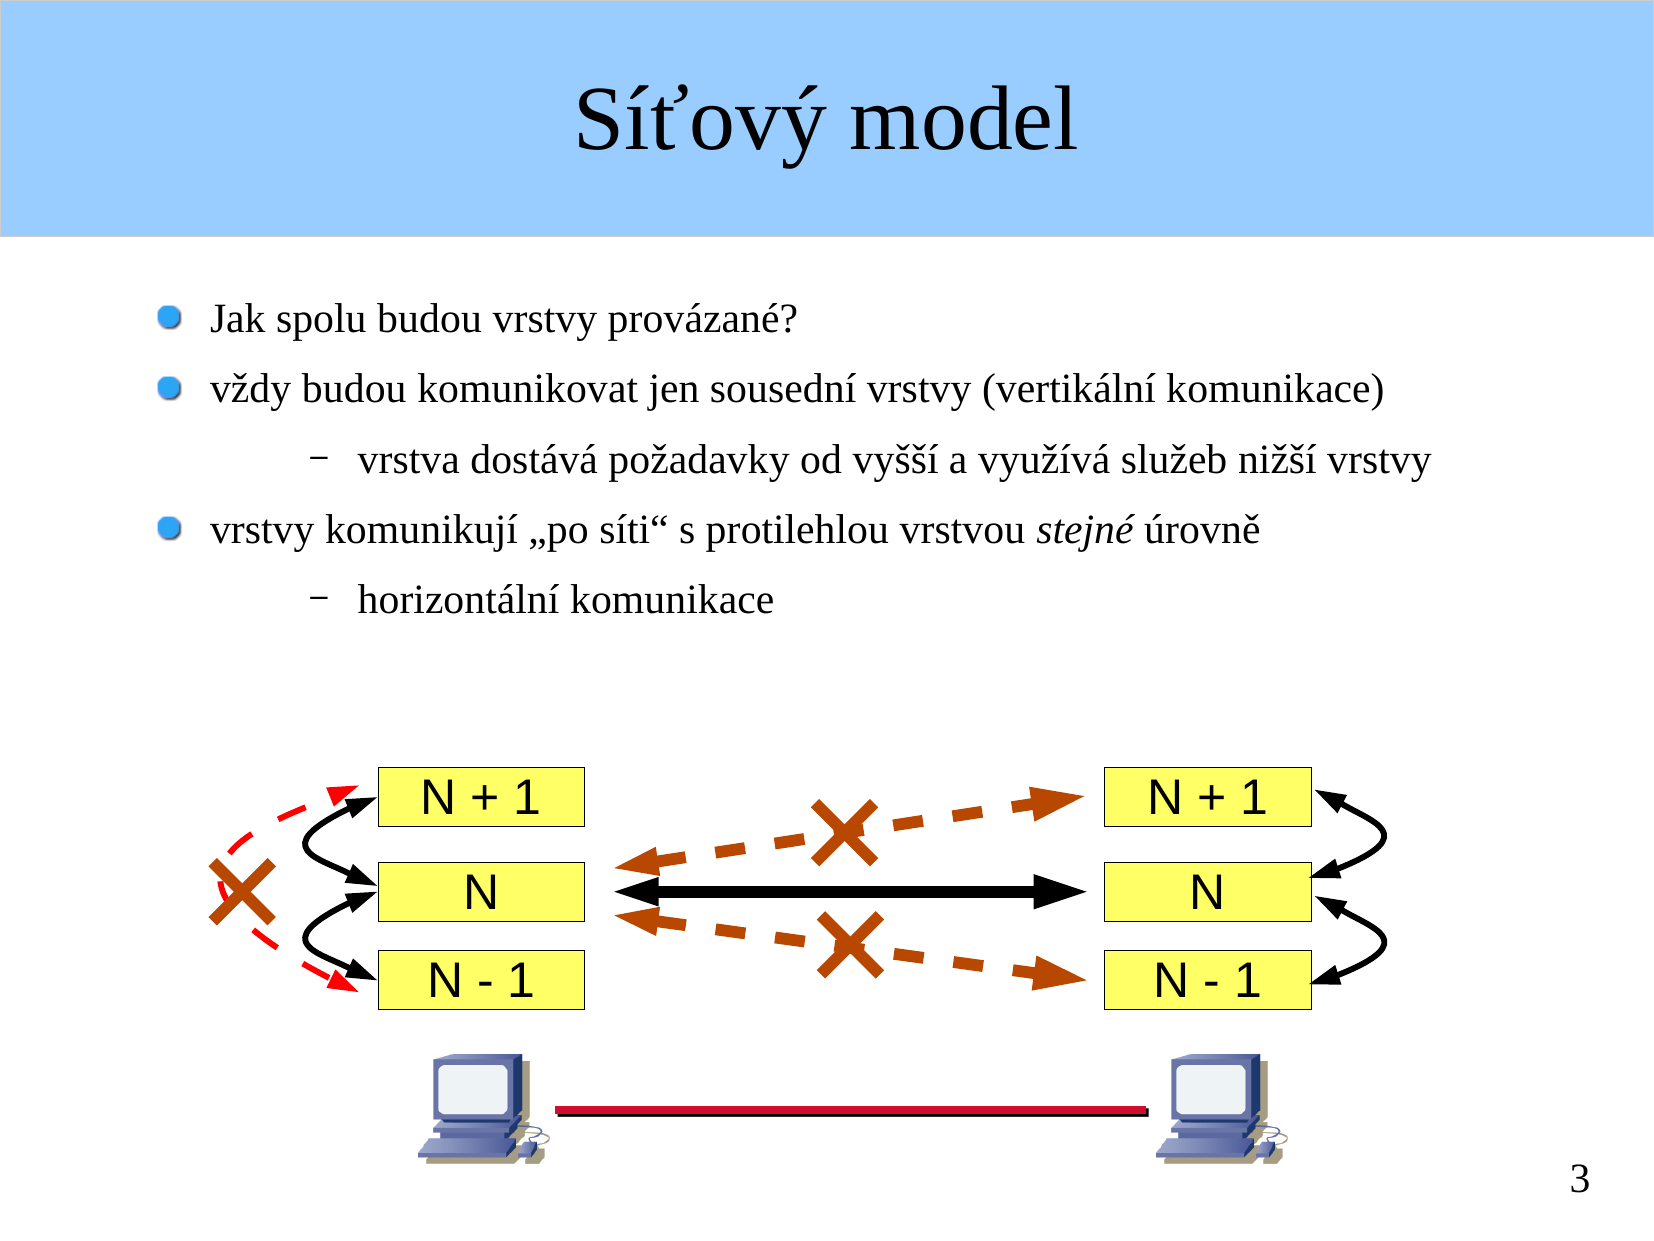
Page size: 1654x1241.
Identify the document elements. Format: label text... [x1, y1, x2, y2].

text_box N [1104, 862, 1312, 922]
picture [1156, 1054, 1288, 1164]
picture [418, 1054, 550, 1164]
text_box N + 1 [378, 767, 585, 827]
text_box N + 1 [1104, 767, 1312, 827]
title Síťový model [0, 0, 1654, 237]
text_box N - 1 [1104, 950, 1312, 1010]
text_box N - 1 [378, 950, 585, 1010]
list Jak spolu budou vrstvy provázané? vždy budou komunikovat jen sousední vrstvy (vertikální komunikace) vrstva dostává požadavky od vyšší a využívá služeb nižší vrstvy vrstvy komunikují „po síti“ s protilehlou vrstvou stejné úrovně horizontální komunikace [121, 295, 1534, 1127]
text_box N [378, 862, 585, 922]
